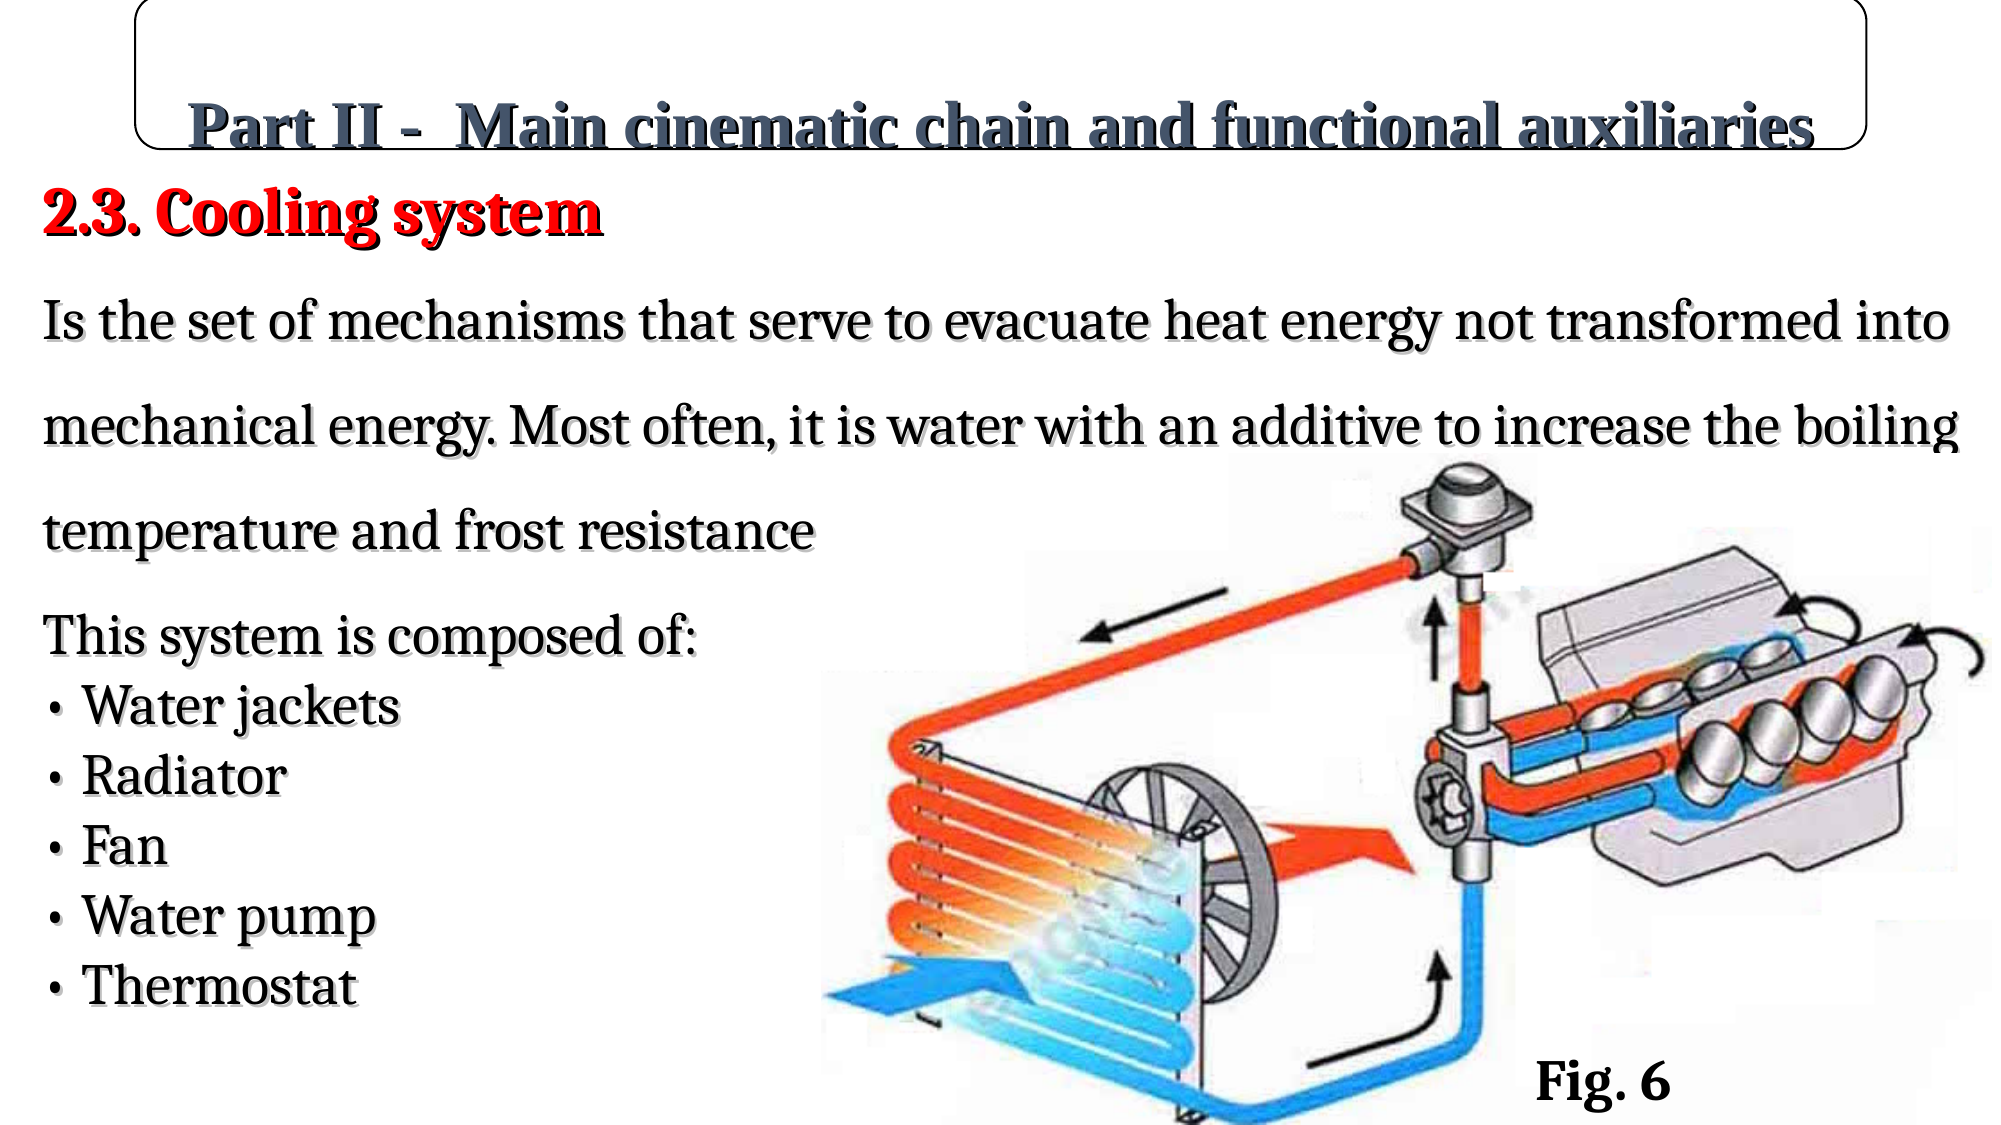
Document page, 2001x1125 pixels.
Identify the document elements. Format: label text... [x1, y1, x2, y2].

text_box Part II - Main cinematic chain and functional auxiliaries [135, 0, 1867, 150]
text_box Fig. 6 [1520, 1034, 1761, 1121]
text_box 2.3. Cooling system Is the set of mechanisms that serve to evacuate heat energy not transformed into mechanical energy. Most often, it is water with an additive to increase the boiling temperature and frost resistance (Fig. 6). This system is composed of: • Water jackets • Radiator • Fan • Water pump • Thermostat [27, 159, 2000, 1033]
picture [821, 453, 1992, 1125]
